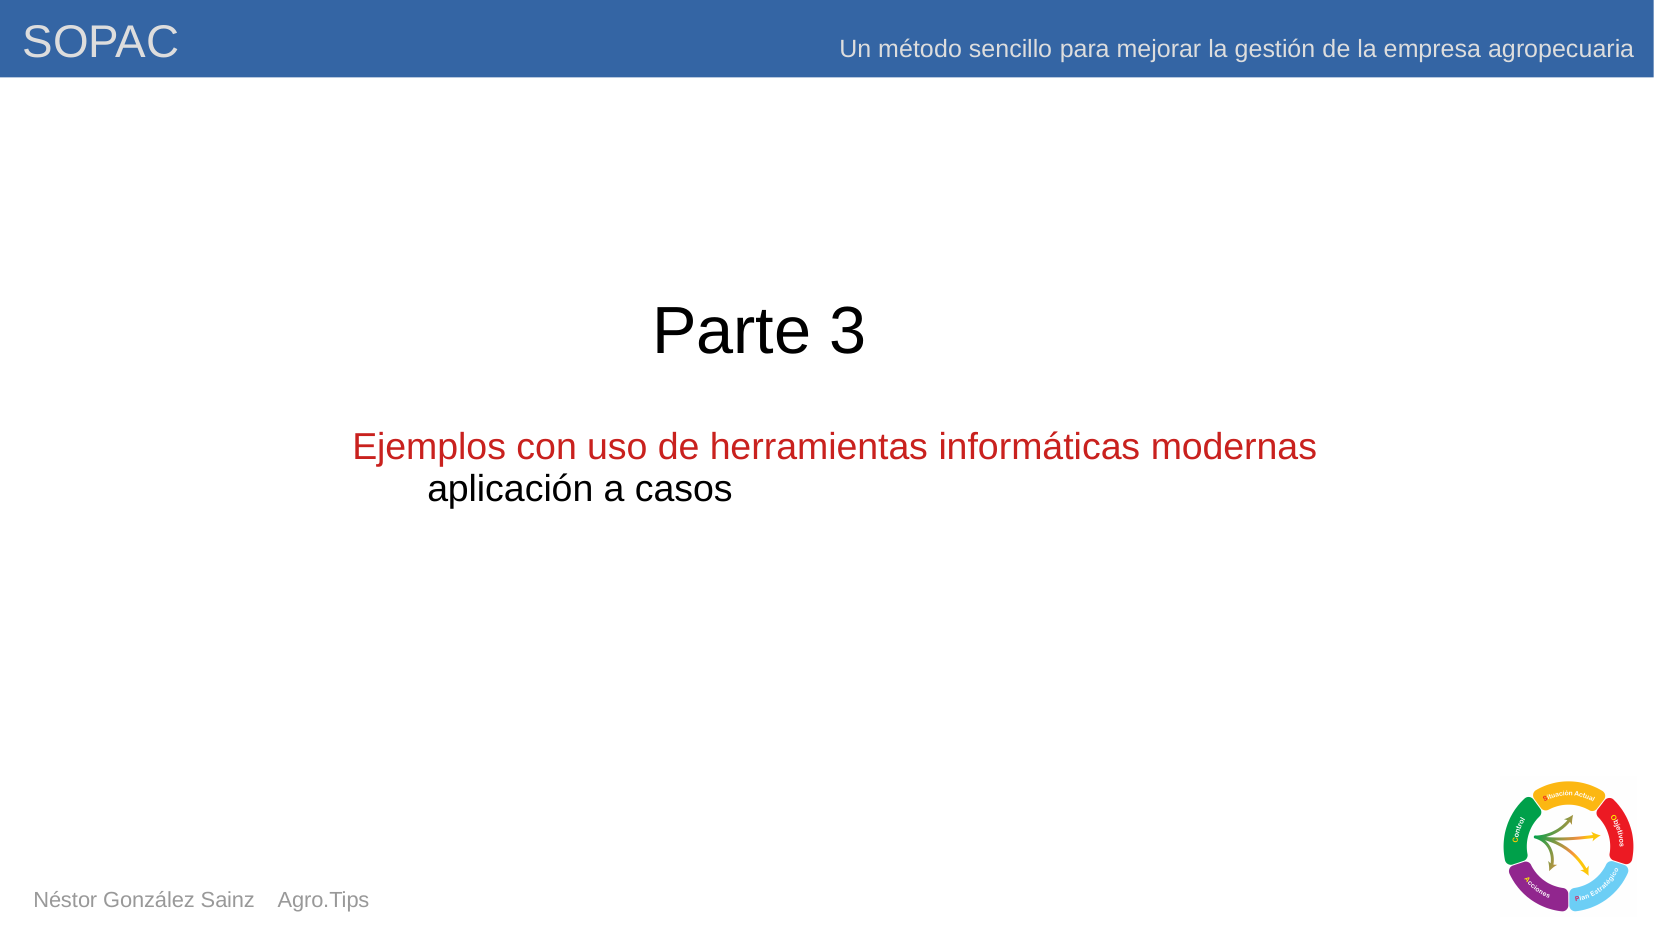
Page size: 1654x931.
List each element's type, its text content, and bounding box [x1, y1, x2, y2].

text_box Ejemplos con uso de herramientas informáticas modernas aplicación a casos [337, 418, 1351, 559]
picture [1500, 776, 1637, 917]
text_box Parte 3 [637, 285, 901, 376]
